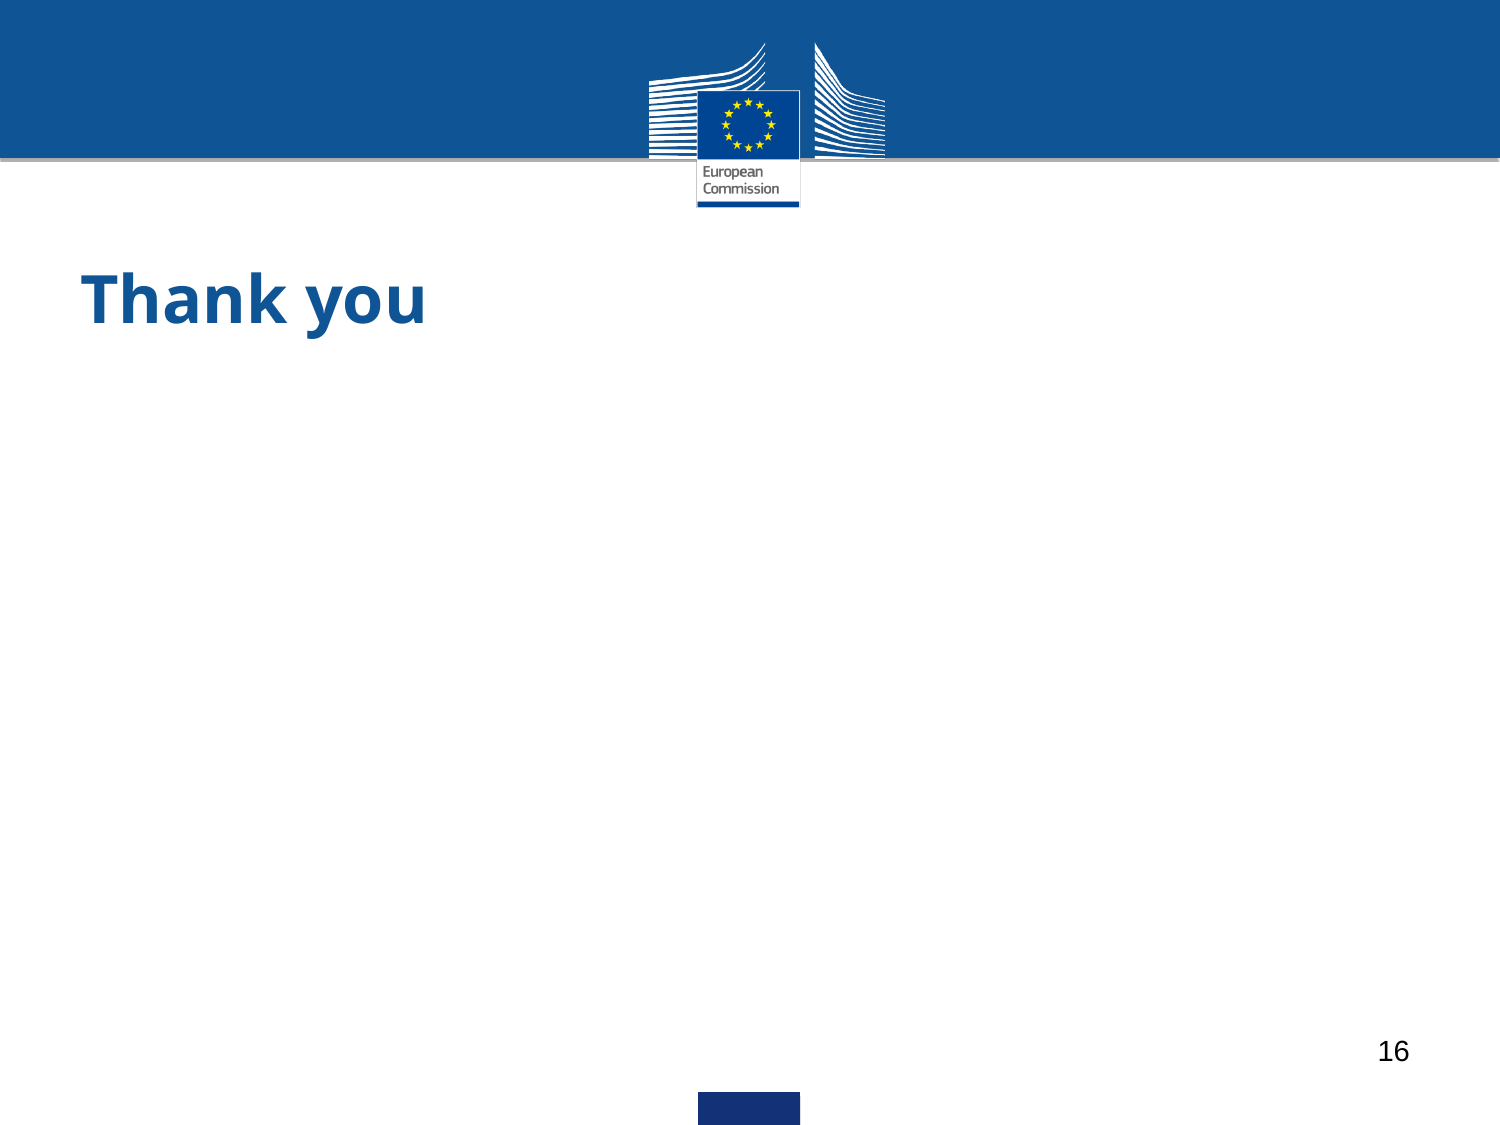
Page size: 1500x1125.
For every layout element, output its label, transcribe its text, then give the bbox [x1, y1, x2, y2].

title Thank you [64, 219, 1415, 374]
picture [649, 42, 885, 208]
slide_number <number> [1074, 1024, 1425, 1103]
